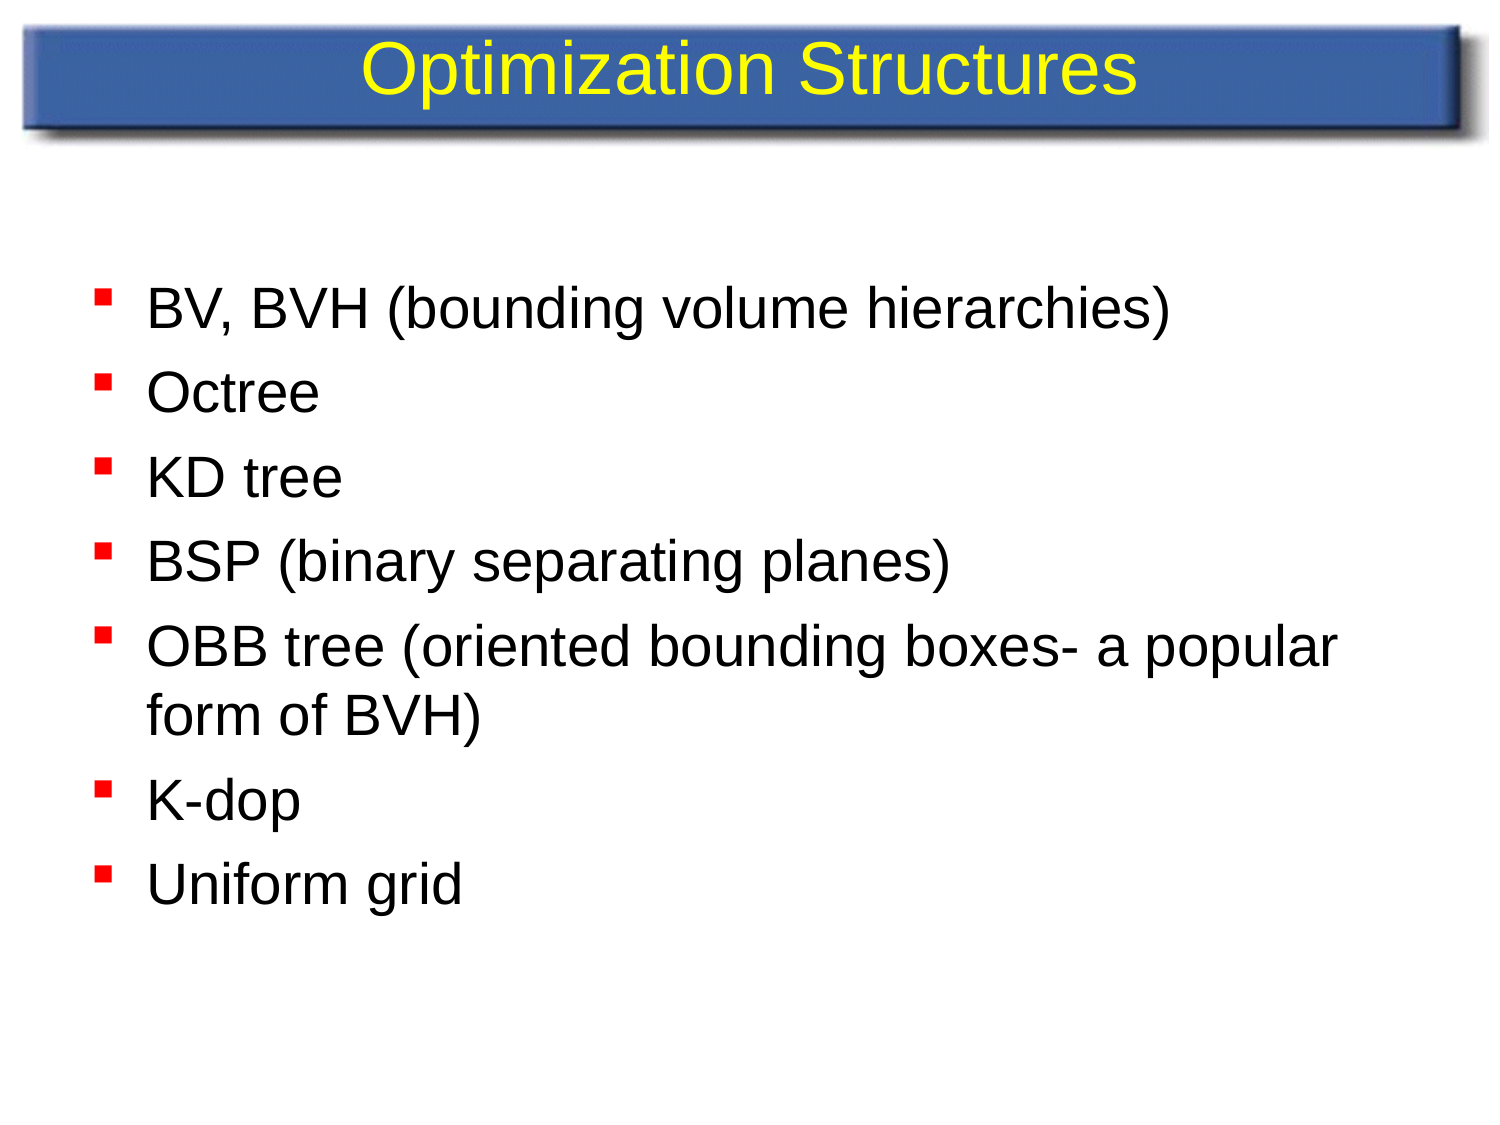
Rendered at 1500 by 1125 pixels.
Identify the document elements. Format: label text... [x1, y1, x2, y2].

picture [21, 22, 1489, 149]
title Optimization Structures [75, 0, 1426, 129]
list BV, BVH (bounding volume hierarchies) Octree KD tree BSP (binary separating planes) OBB tree (oriented bounding boxes- a popular form of BVH) K-dop Uniform grid [75, 262, 1426, 1006]
